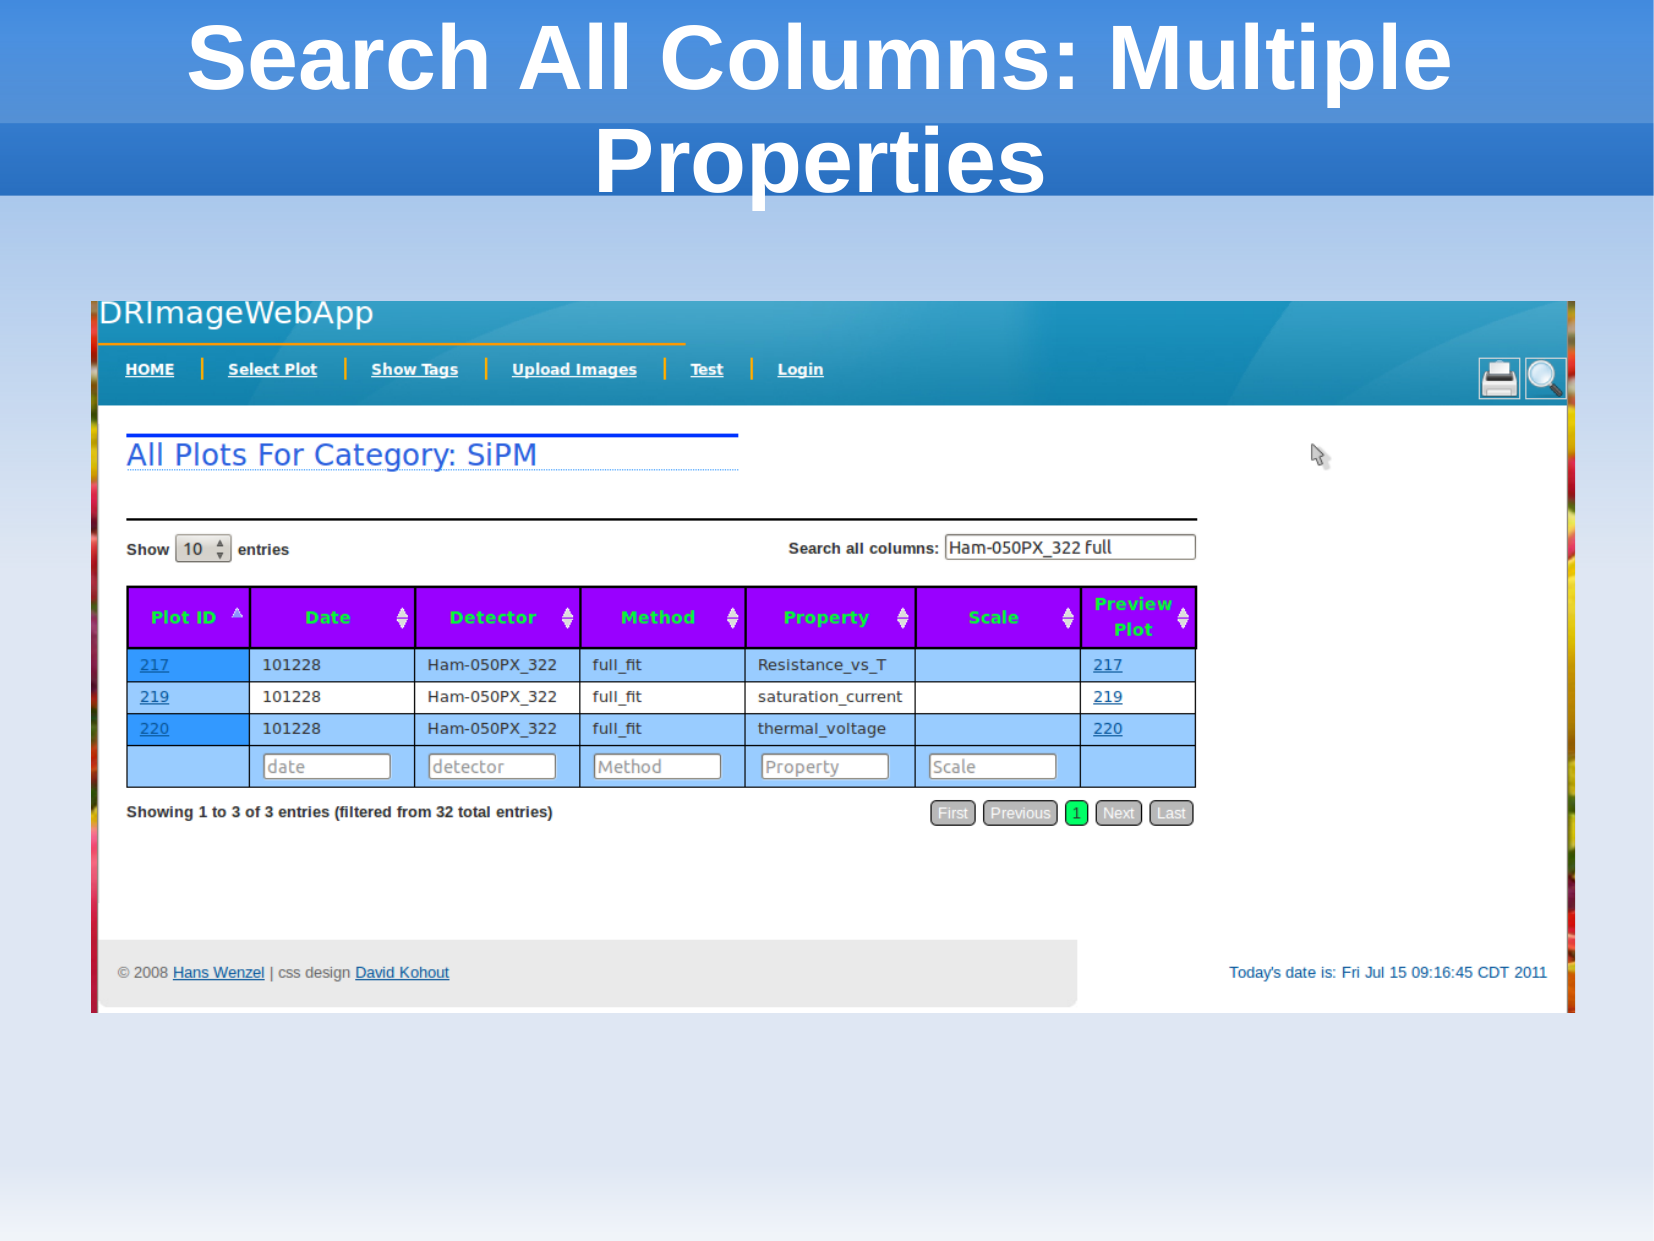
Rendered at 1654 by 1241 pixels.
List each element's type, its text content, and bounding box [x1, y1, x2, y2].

title Search All Columns: Multiple Properties [76, 5, 1565, 213]
picture [0, 0, 1654, 1241]
